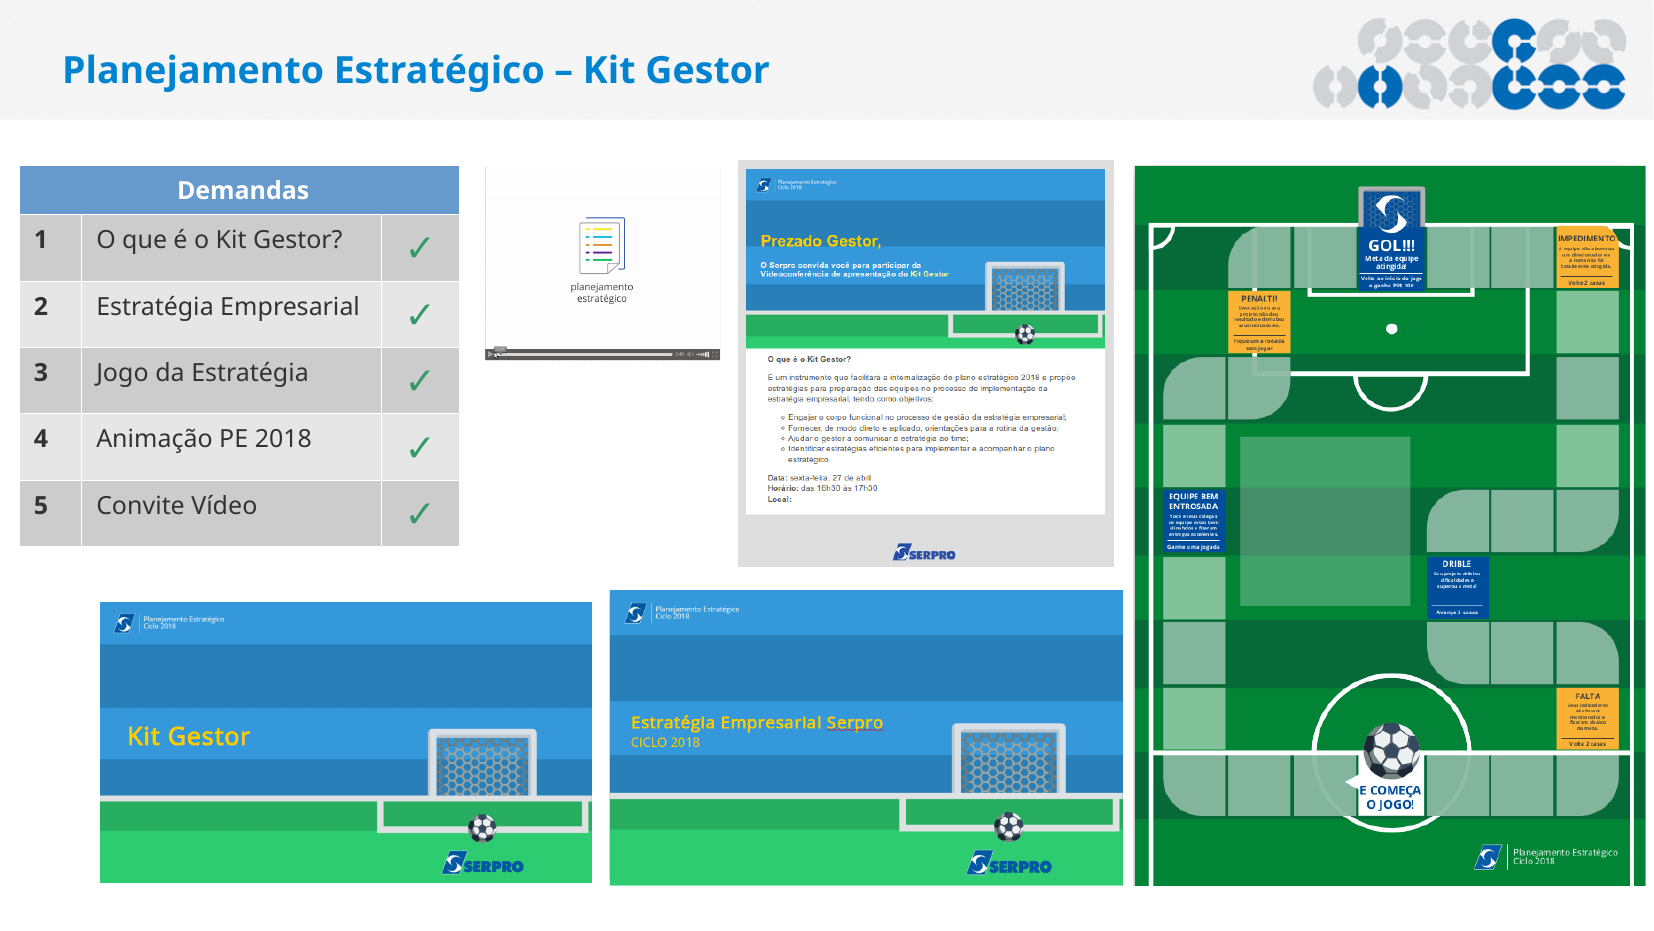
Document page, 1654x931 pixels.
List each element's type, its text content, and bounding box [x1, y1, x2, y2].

table_cell Estratégia Empresarial [82, 282, 381, 347]
table_cell ✓ [382, 348, 459, 413]
table_cell Convite Vídeo [82, 481, 381, 546]
table_header Demandas [20, 166, 459, 214]
table_cell 3 [20, 348, 81, 413]
table_cell ✓ [382, 481, 459, 546]
table_cell Jogo da Estratégia [82, 348, 381, 413]
table_cell 5 [20, 481, 81, 546]
table_cell Animação PE 2018 [82, 414, 381, 480]
picture [0, 0, 1654, 931]
table_cell 4 [20, 414, 81, 480]
table_cell O que é o Kit Gestor? [82, 215, 381, 281]
table_cell ✓ [382, 282, 459, 347]
table_cell 2 [20, 282, 81, 347]
table_cell ✓ [382, 215, 459, 281]
table_cell ✓ [382, 414, 459, 480]
table_cell 1 [20, 215, 81, 281]
text_box Planejamento Estratégico – Kit Gestor [47, 35, 1300, 102]
